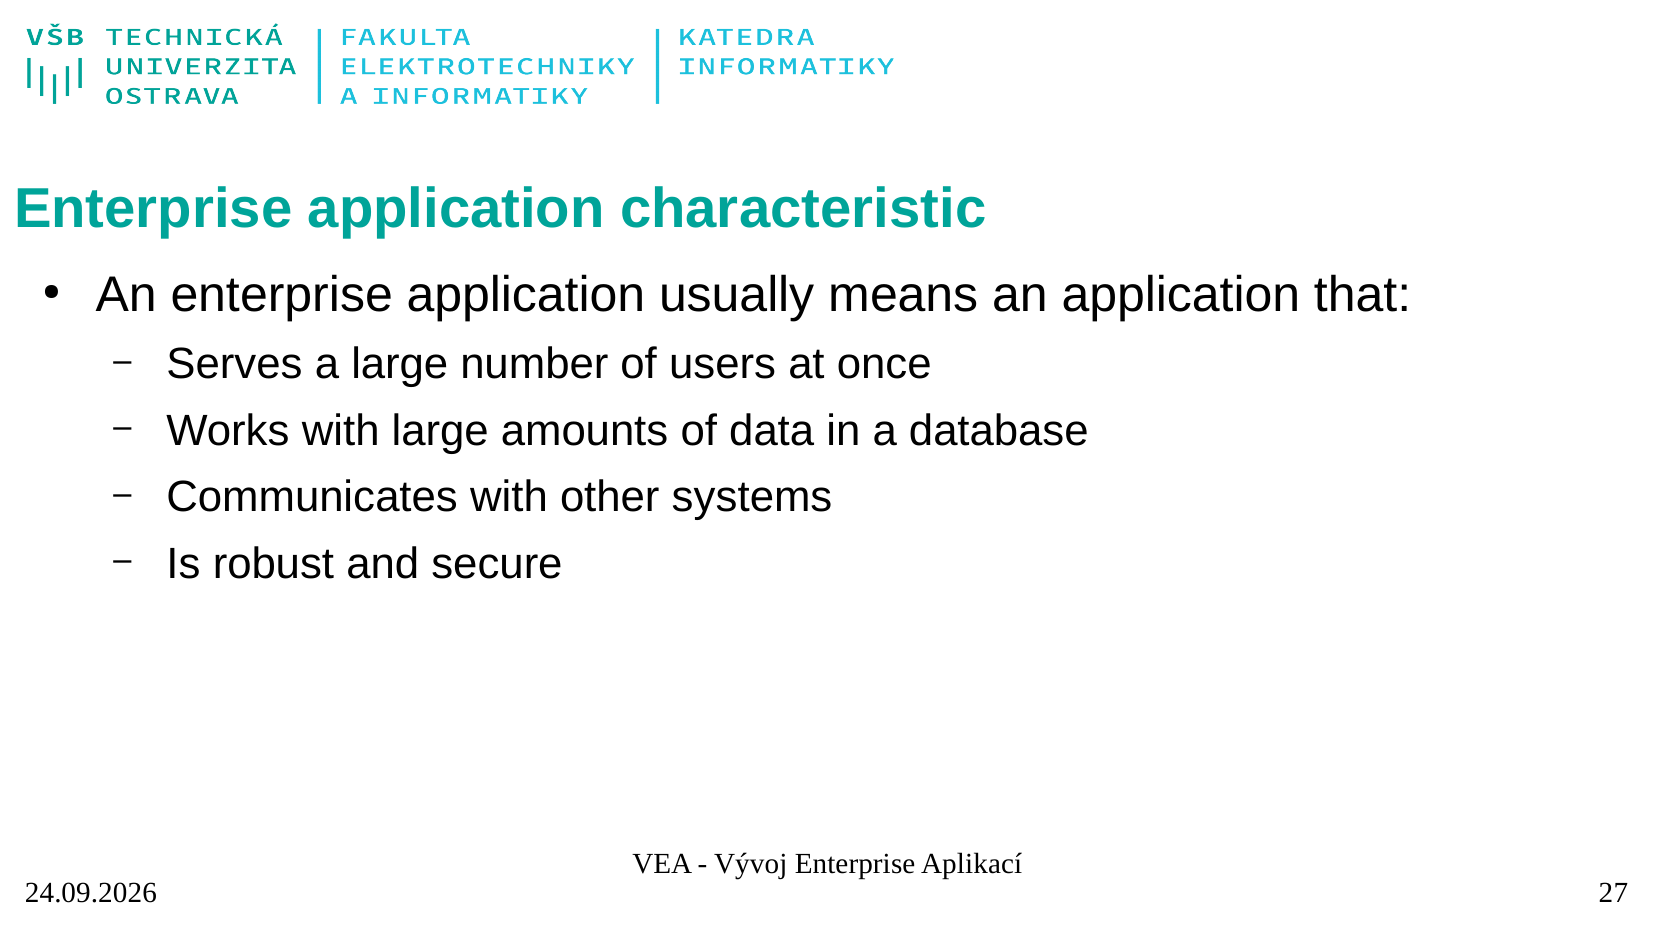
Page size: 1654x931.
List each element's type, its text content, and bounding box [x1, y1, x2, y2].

title Enterprise application characteristic [14, 124, 1619, 240]
list An enterprise application usually means an application that: Serves a large number of users at once Works with large amounts of data in a database Communicates with other systems Is robust and secure [24, 265, 1629, 860]
picture [26, 23, 894, 104]
